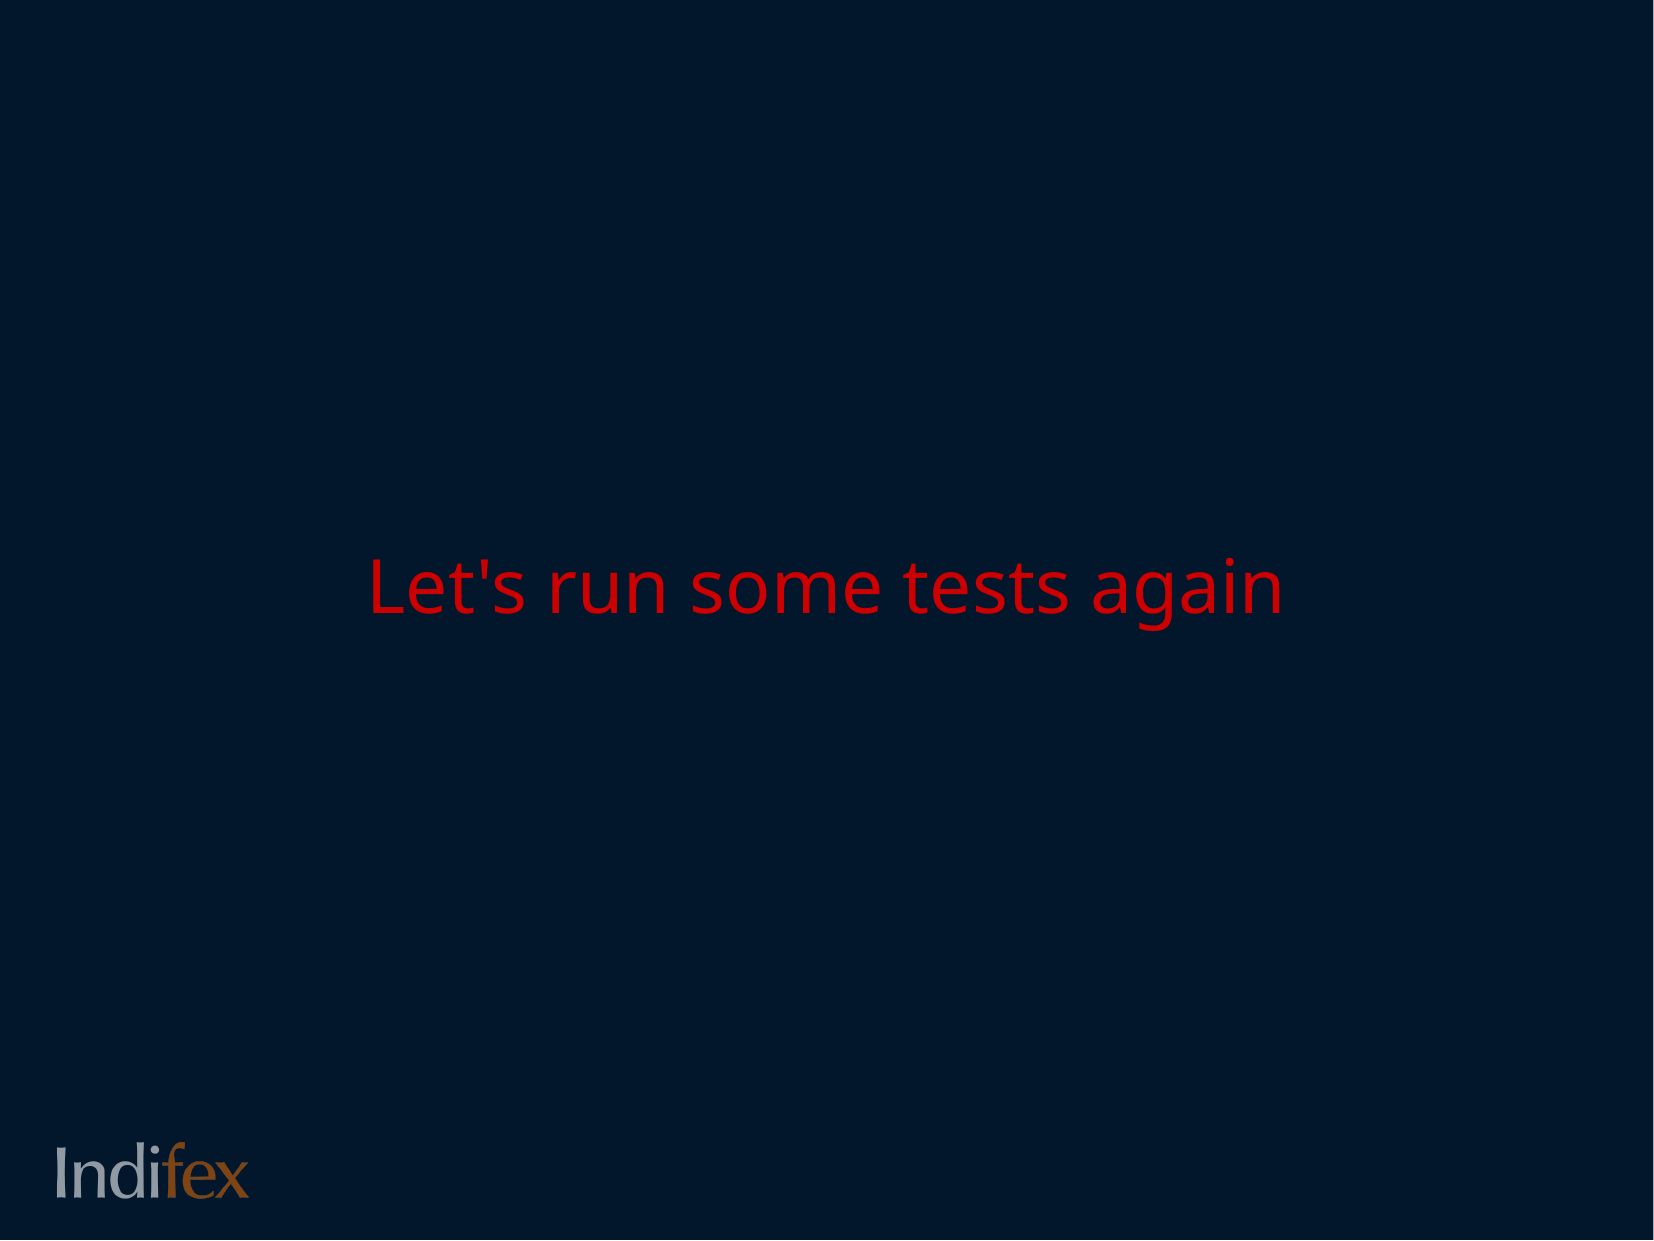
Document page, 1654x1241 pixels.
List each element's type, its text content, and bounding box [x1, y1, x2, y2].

picture [56, 1142, 249, 1241]
subtitle Let's run some tests again [82, 49, 1571, 1109]
